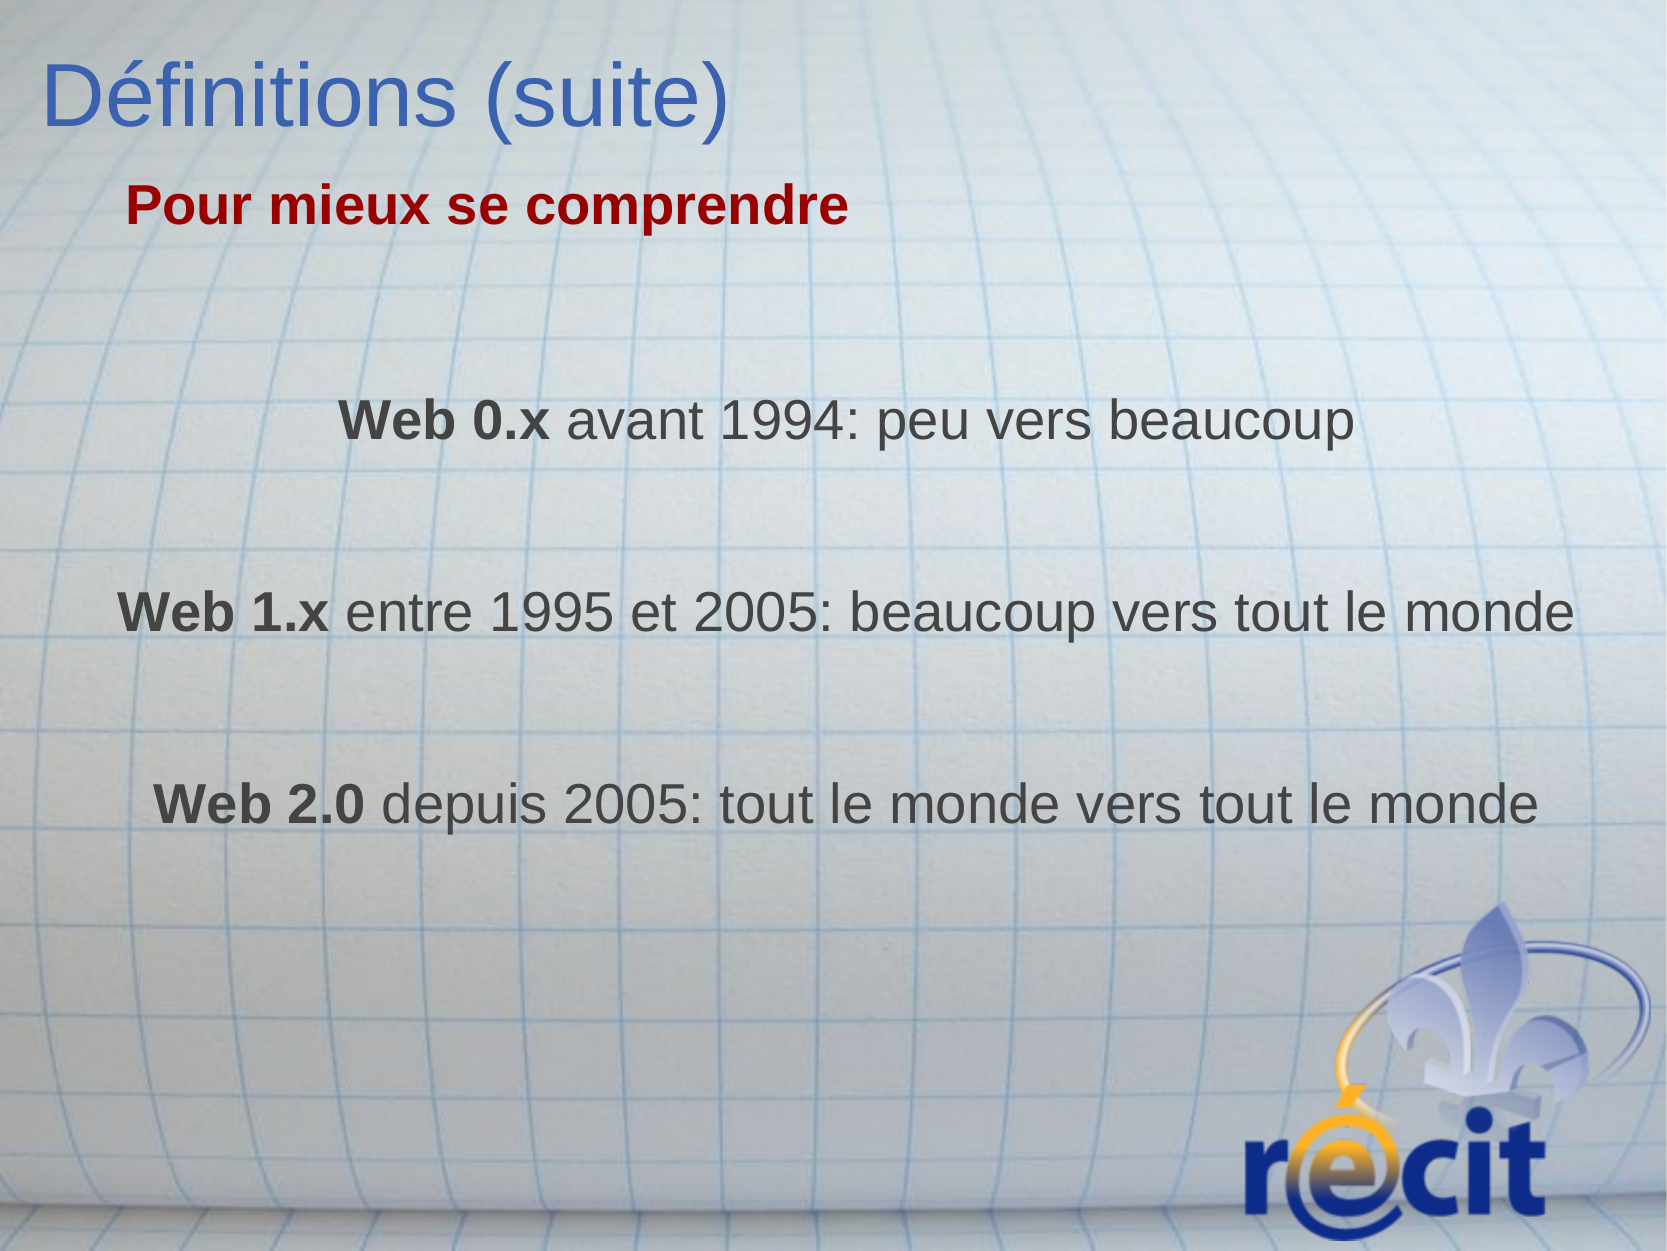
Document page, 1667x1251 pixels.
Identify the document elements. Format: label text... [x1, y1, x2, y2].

text_box Pour mieux se comprendre [125, 172, 1517, 238]
title Définitions (suite)‏ [40, 50, 1627, 201]
picture [0, 0, 1667, 1251]
text_box Web 0.x avant 1994: peu vers beaucoup Web 1.x entre 1995 et 2005: beaucoup vers tout le monde Web 2.0 depuis 2005: tout le monde vers tout le monde [111, 388, 1582, 837]
